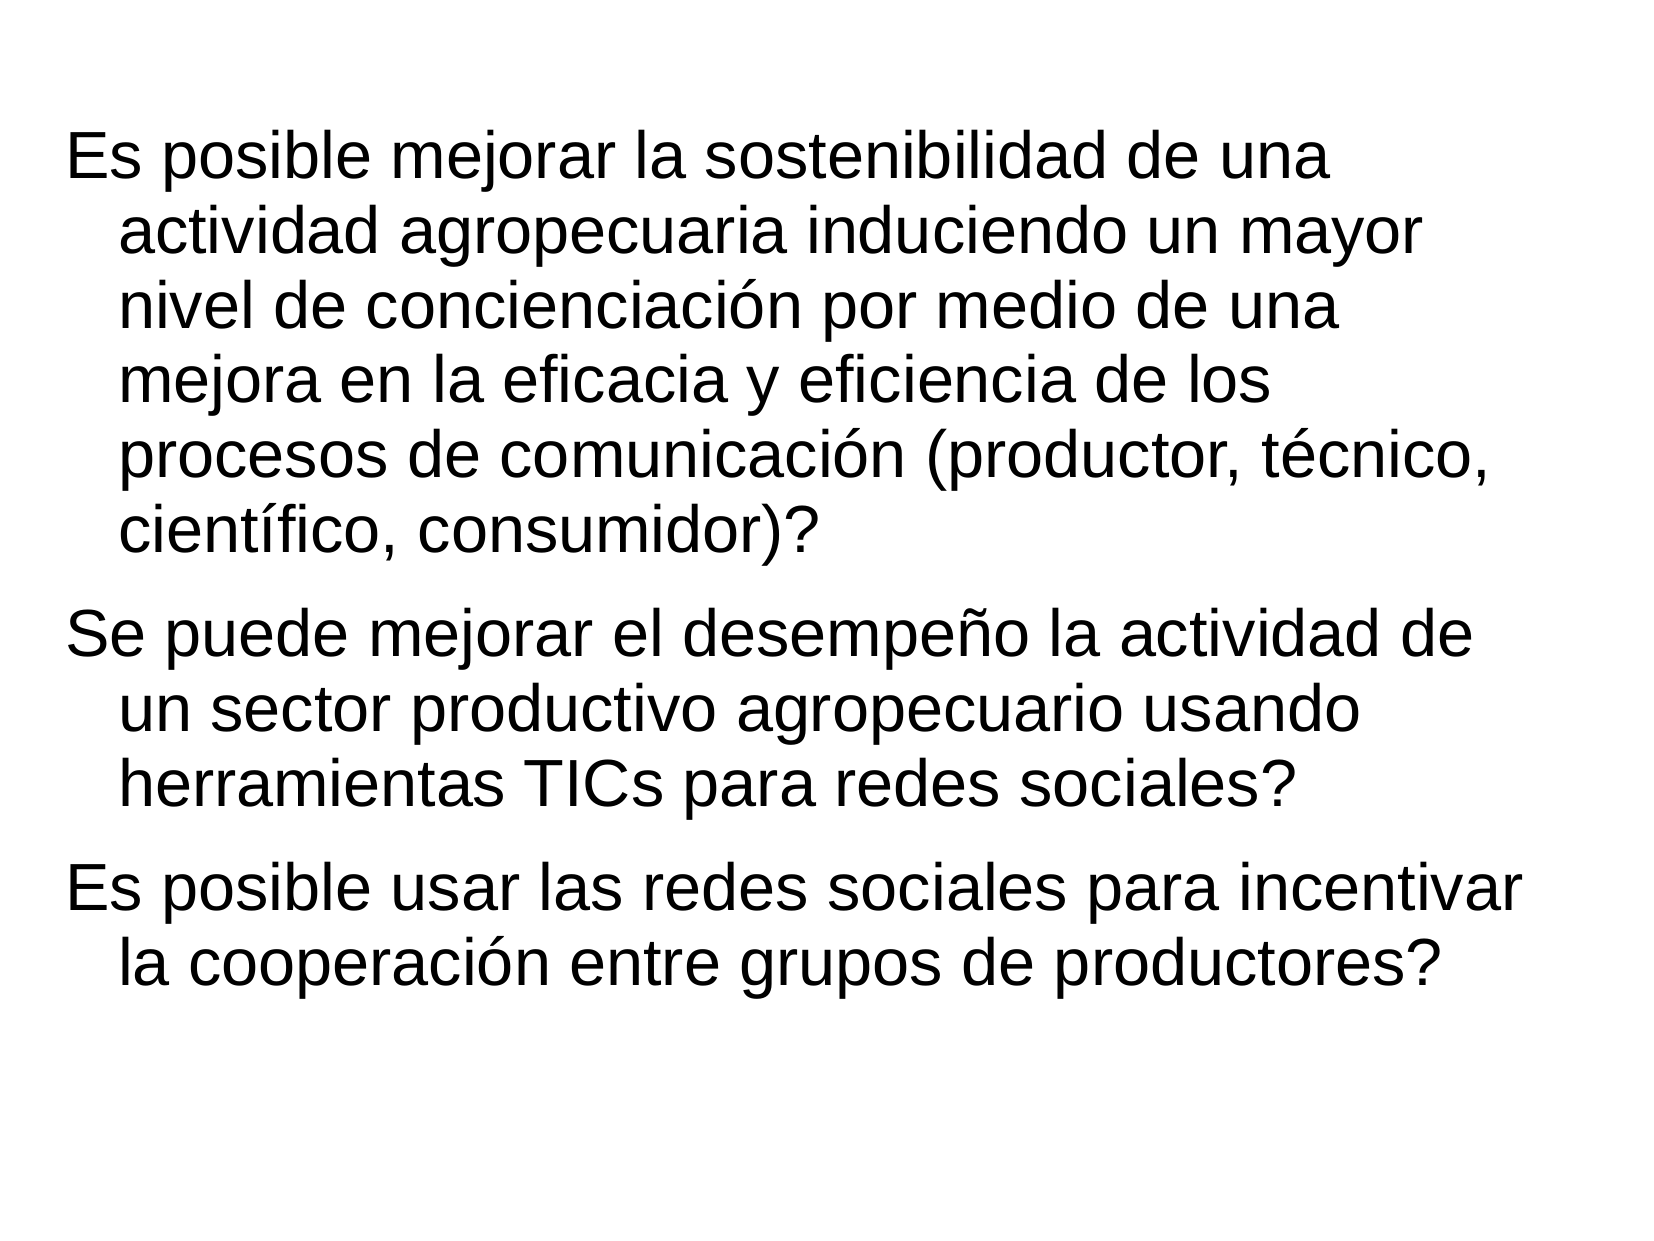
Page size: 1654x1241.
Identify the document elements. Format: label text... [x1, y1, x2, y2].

list Es posible mejorar la sostenibilidad de una actividad agropecuaria induciendo un mayor nivel de concienciación por medio de una mejora en la eficacia y eficiencia de los procesos de comunicación (productor, técnico, científico, consumidor)? Se puede mejorar el desempeño la actividad de un sector productivo agropecuario usando herramientas TICs para redes sociales? Es posible usar las redes sociales para incentivar la cooperación entre grupos de productores? [47, 118, 1536, 1075]
